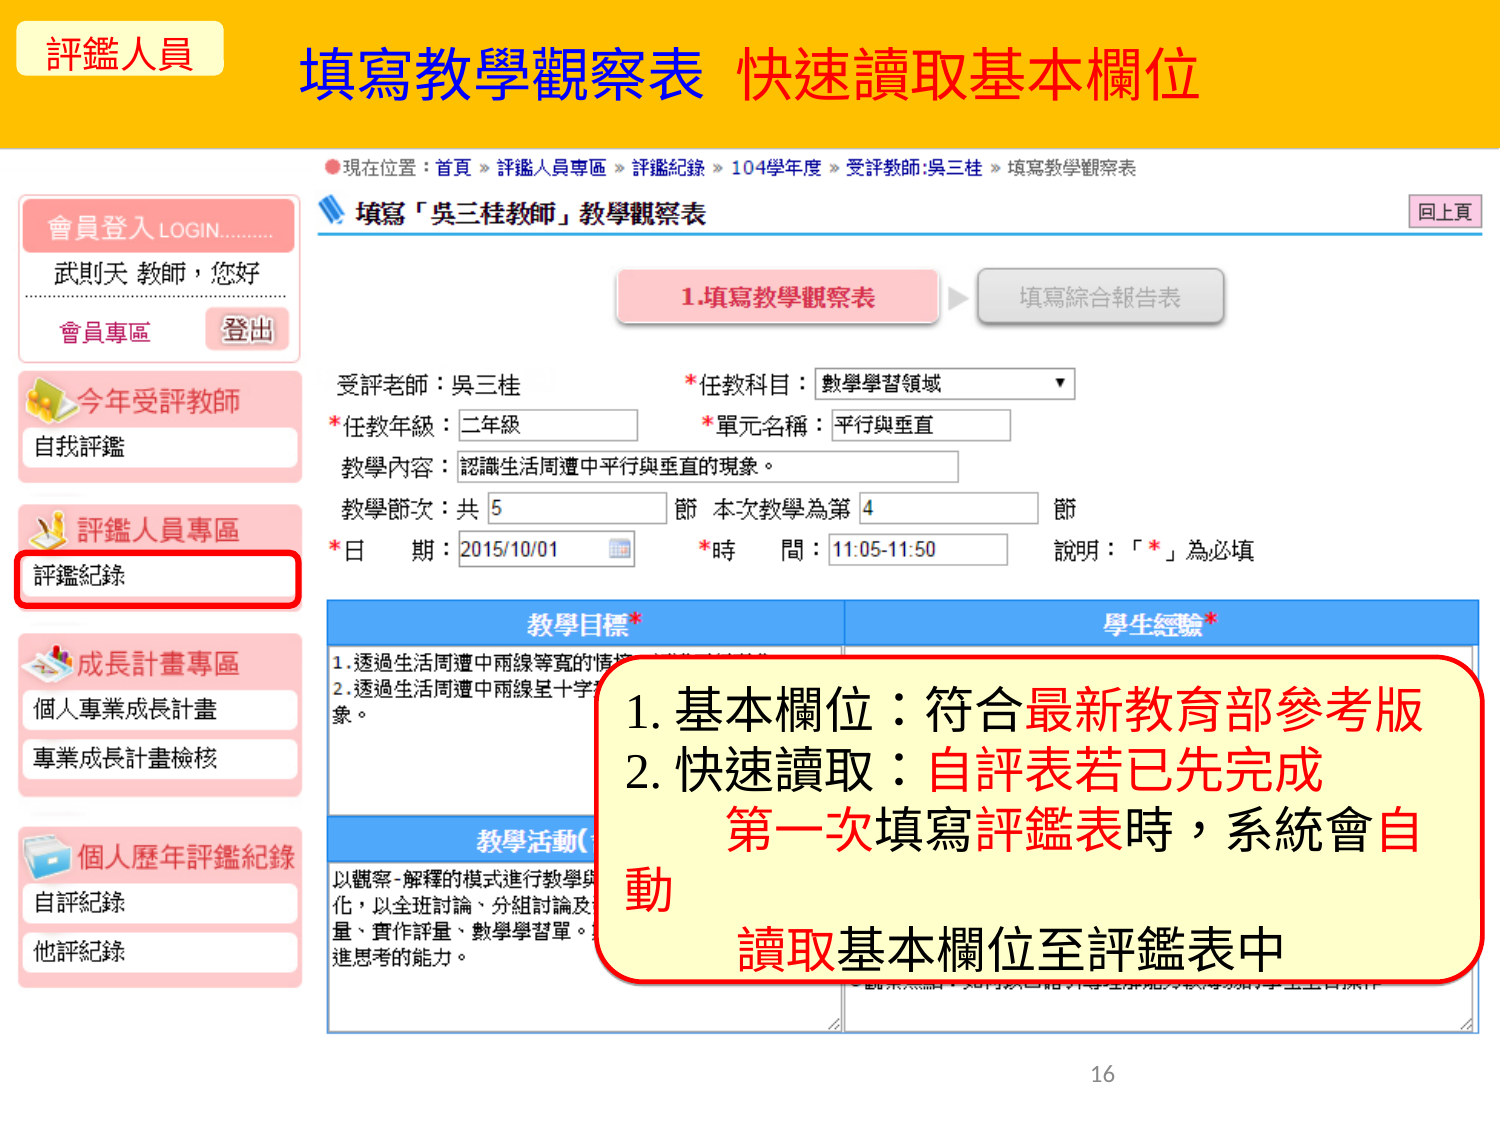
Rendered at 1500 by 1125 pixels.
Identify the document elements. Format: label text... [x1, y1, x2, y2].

text_box [1074, 1042, 1426, 1103]
picture [0, 148, 1500, 1125]
text_box 評鑑人員 [16, 20, 224, 76]
text_box [0, 0, 1500, 148]
text_box 填寫教學觀察表 快速讀取基本欄位 [53, 31, 1448, 117]
text_box 1.基本欄位：符合最新教育部參考版 2.快速讀取：自評表若已先完成 第一次填寫評鑑表時，系統會自動 讀取基本欄位至評鑑表中 [596, 656, 1483, 982]
